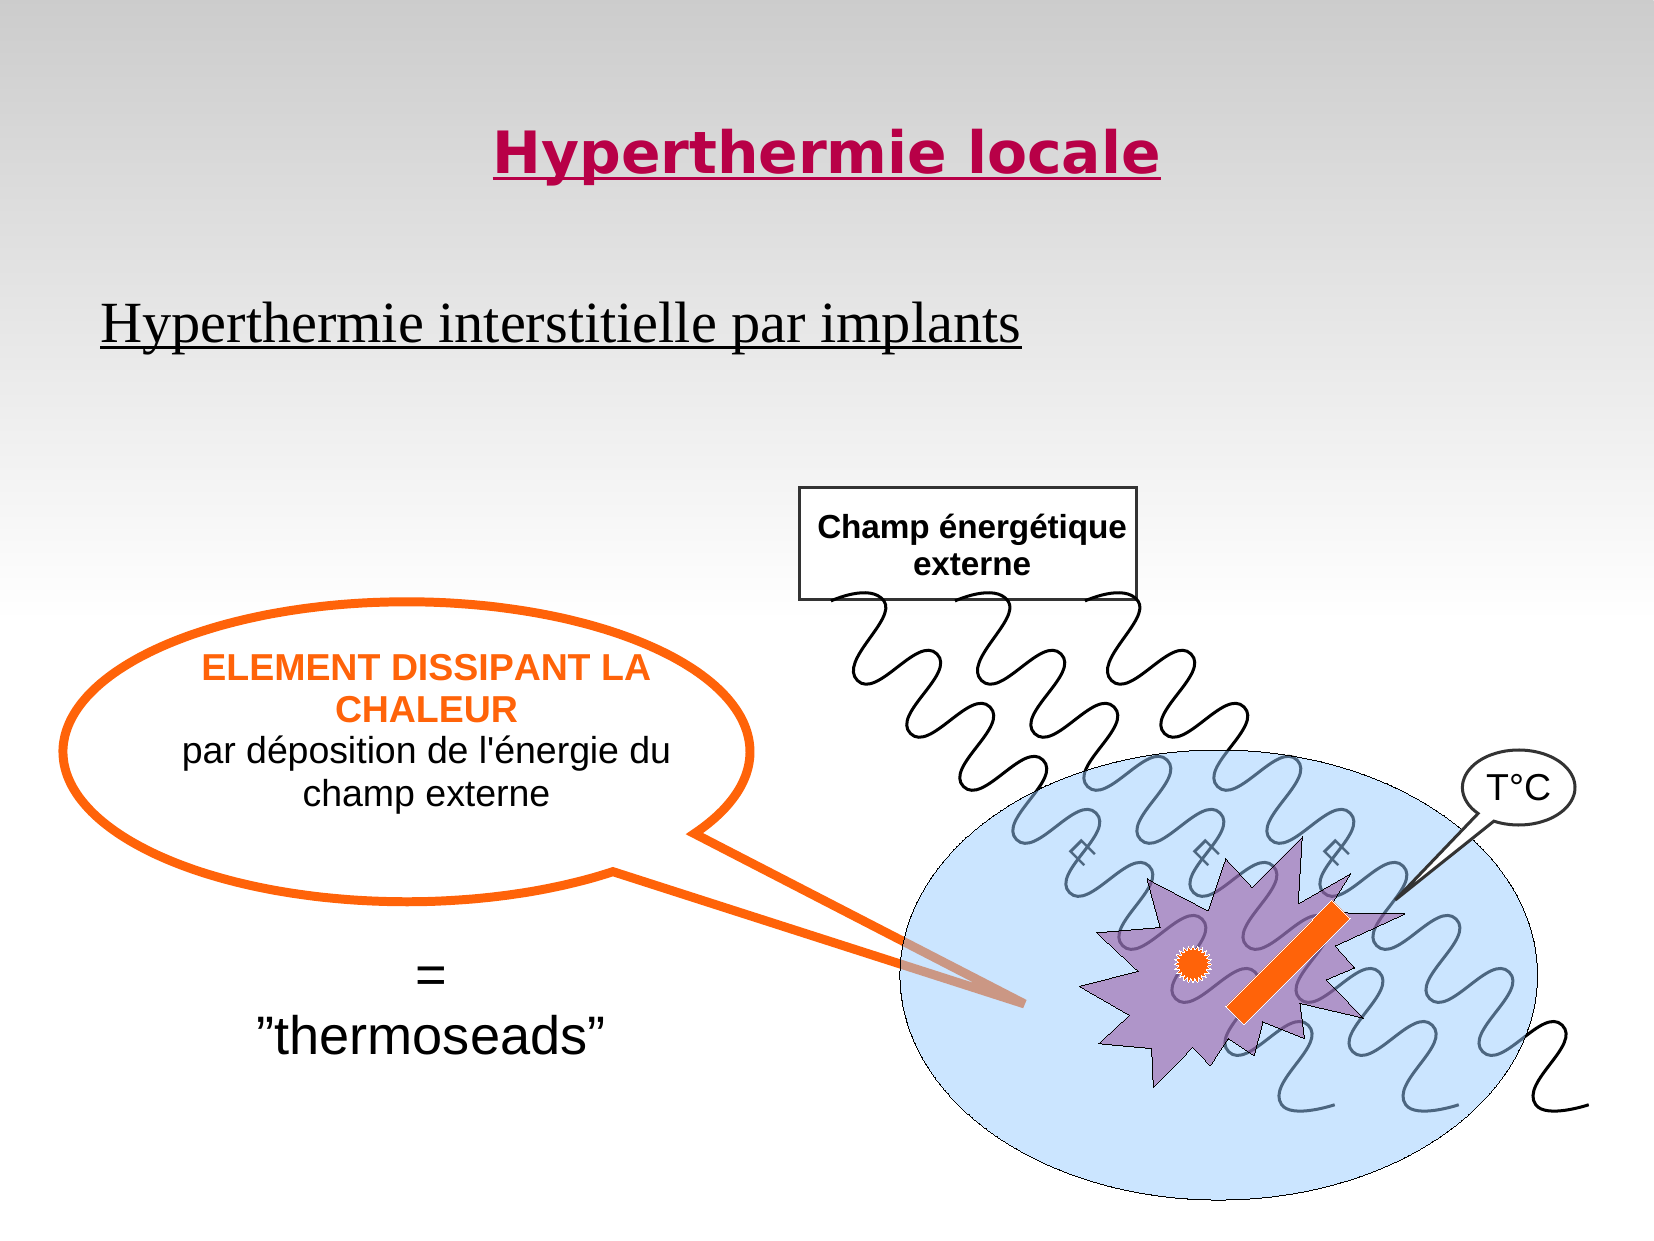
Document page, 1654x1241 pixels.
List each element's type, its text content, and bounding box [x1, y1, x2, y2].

list Hyperthermie interstitielle par implants [82, 290, 1238, 1109]
title Hyperthermie locale [82, 49, 1571, 257]
text_box = ”thermoseads” [225, 937, 638, 1074]
text_box ELEMENT DISSIPANT LA CHALEUR par déposition de l'énergie du champ externe [138, 637, 717, 823]
text_box [899, 750, 1538, 1201]
text_box Champ énergétique externe [765, 499, 1179, 592]
text_box T°C [1395, 750, 1576, 901]
